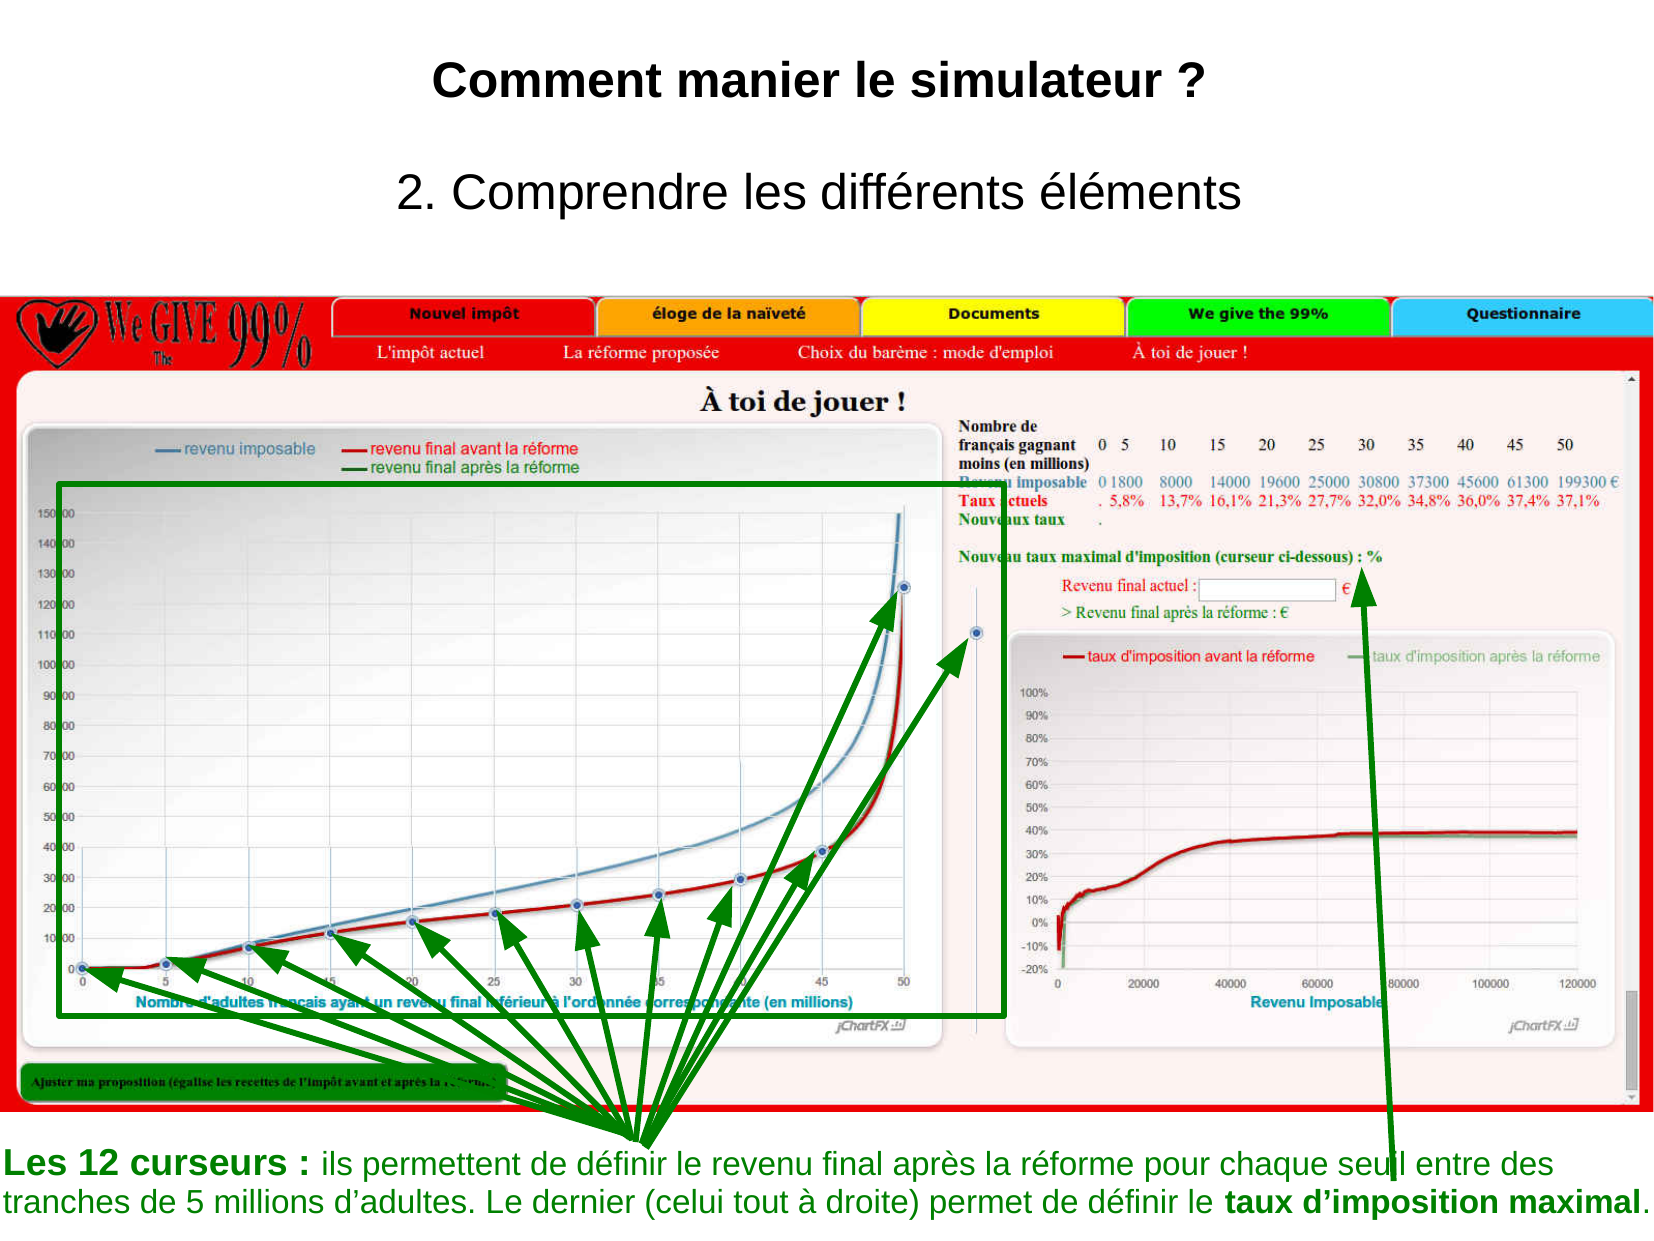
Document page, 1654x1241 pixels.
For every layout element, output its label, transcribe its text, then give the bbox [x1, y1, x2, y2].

picture [700, 1019, 723, 1055]
picture [608, 1019, 645, 1112]
picture [725, 888, 804, 1013]
picture [262, 1019, 515, 1096]
picture [338, 1019, 553, 1102]
picture [405, 1019, 572, 1103]
picture [689, 1019, 712, 1058]
text_box Comment manier le simulateur ? 2. Comprendre les différents éléments [315, 45, 1324, 229]
picture [565, 1019, 622, 1112]
picture [0, 295, 1654, 1112]
picture [660, 1019, 699, 1103]
picture [642, 1019, 681, 1112]
picture [464, 1019, 596, 1110]
picture [516, 1019, 610, 1112]
picture [62, 487, 1001, 1013]
text_box Les 12 curseurs : ils permettent de définir le revenu final après la réforme pour chaque seuil entre des tranches de 5 millions d’adultes. Le dernier (celui tout à droite) permet de définir le taux d’imposition maximal. [0, 1133, 1654, 1229]
